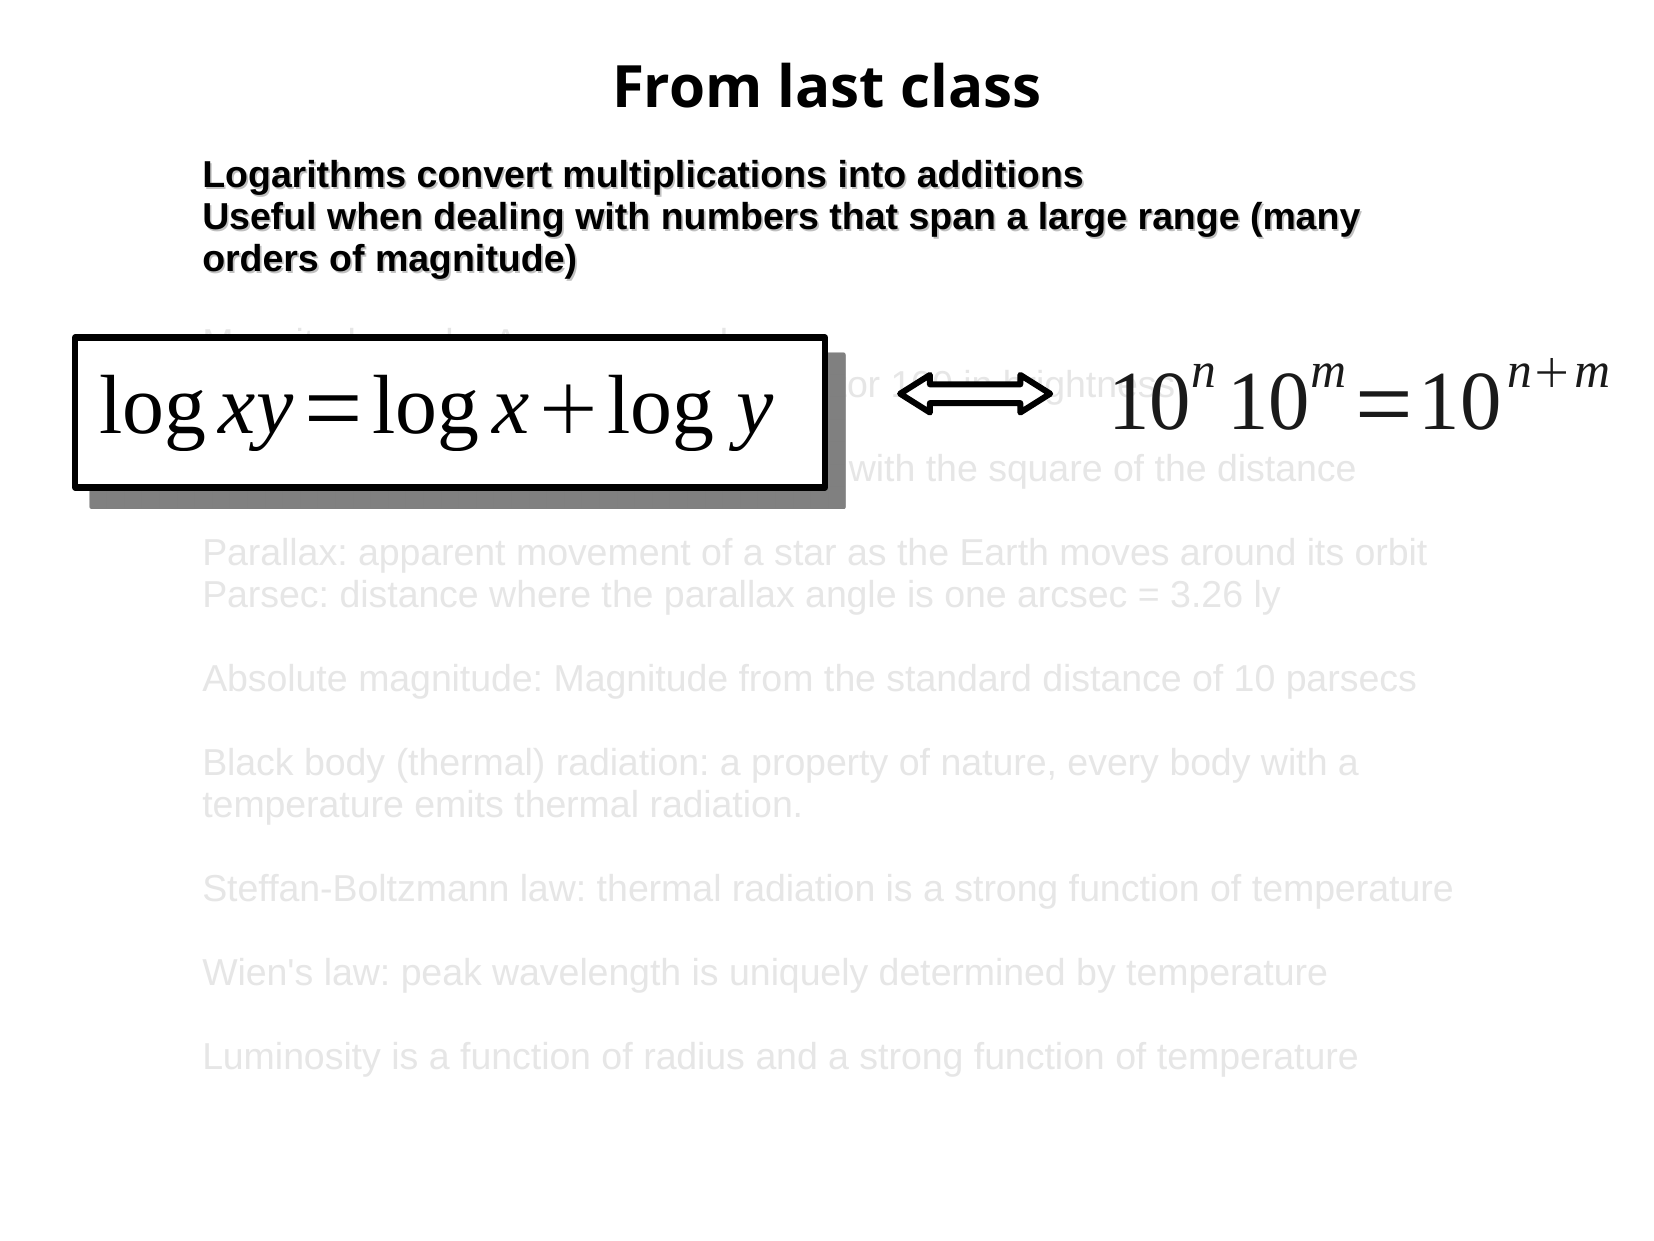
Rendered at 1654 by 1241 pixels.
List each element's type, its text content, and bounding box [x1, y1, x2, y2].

text_box Logarithms convert multiplications into additions Useful when dealing with numbers that span a large range (many orders of magnitude) Magnitude scale: A reverse scale Logarithmic: 5 magnitudes mean a factor 100 in brightness Physical brightness is called Flux, falls with the square of the distance Parallax: apparent movement of a star as the Earth moves around its orbit Parsec: distance where the parallax angle is one arcsec = 3.26 ly Absolute magnitude: Magnitude from the standard distance of 10 parsecs Black body (thermal) radiation: a property of nature, every body with a temperature emits thermal radiation. Steffan-Boltzmann law: thermal radiation is a strong function of temperature Wien's law: peak wavelength is uniquely determined by temperature Luminosity is a function of radius and a strong function of temperature [187, 146, 1501, 1241]
text_box From last class [0, 37, 1654, 134]
text_box [900, 374, 1051, 413]
chart [1087, 345, 1630, 451]
text_box [75, 337, 826, 488]
chart [75, 356, 792, 451]
